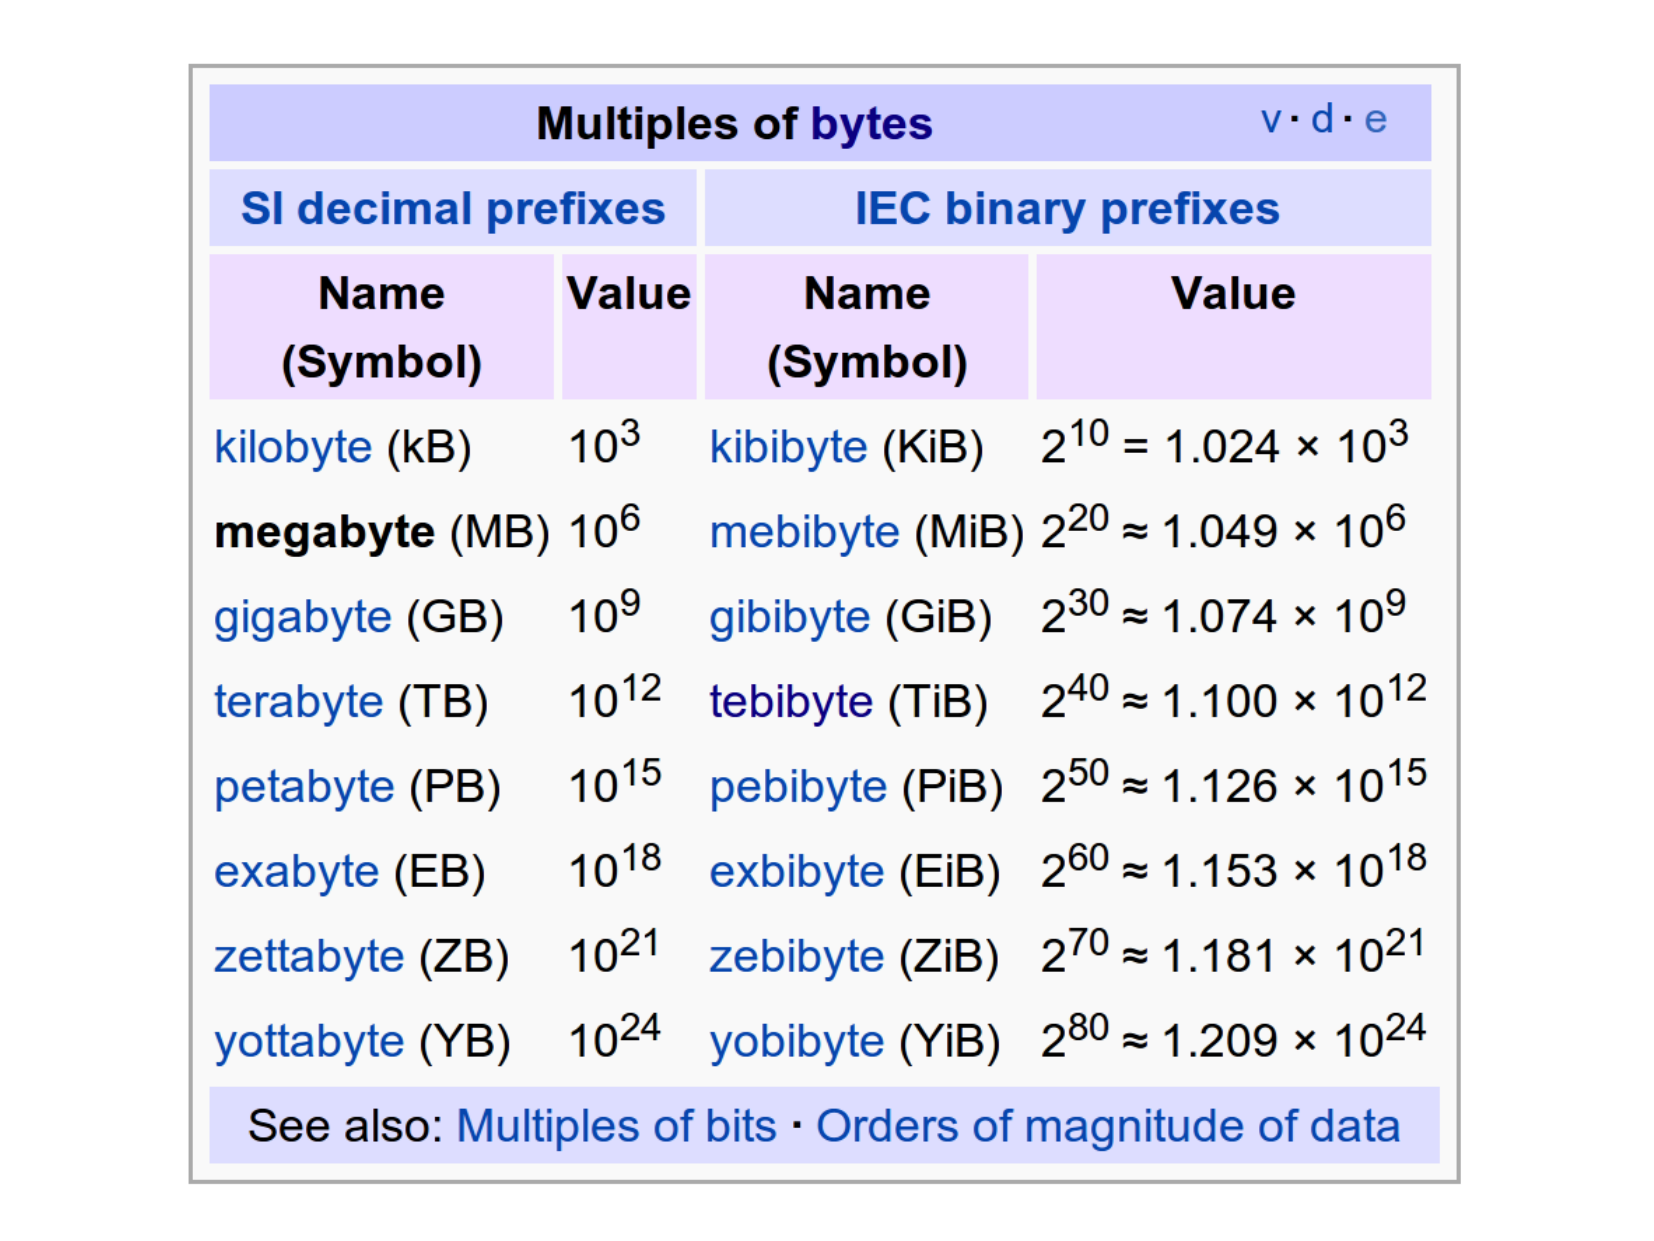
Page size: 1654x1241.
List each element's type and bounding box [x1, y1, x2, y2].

picture [172, 49, 1482, 1191]
